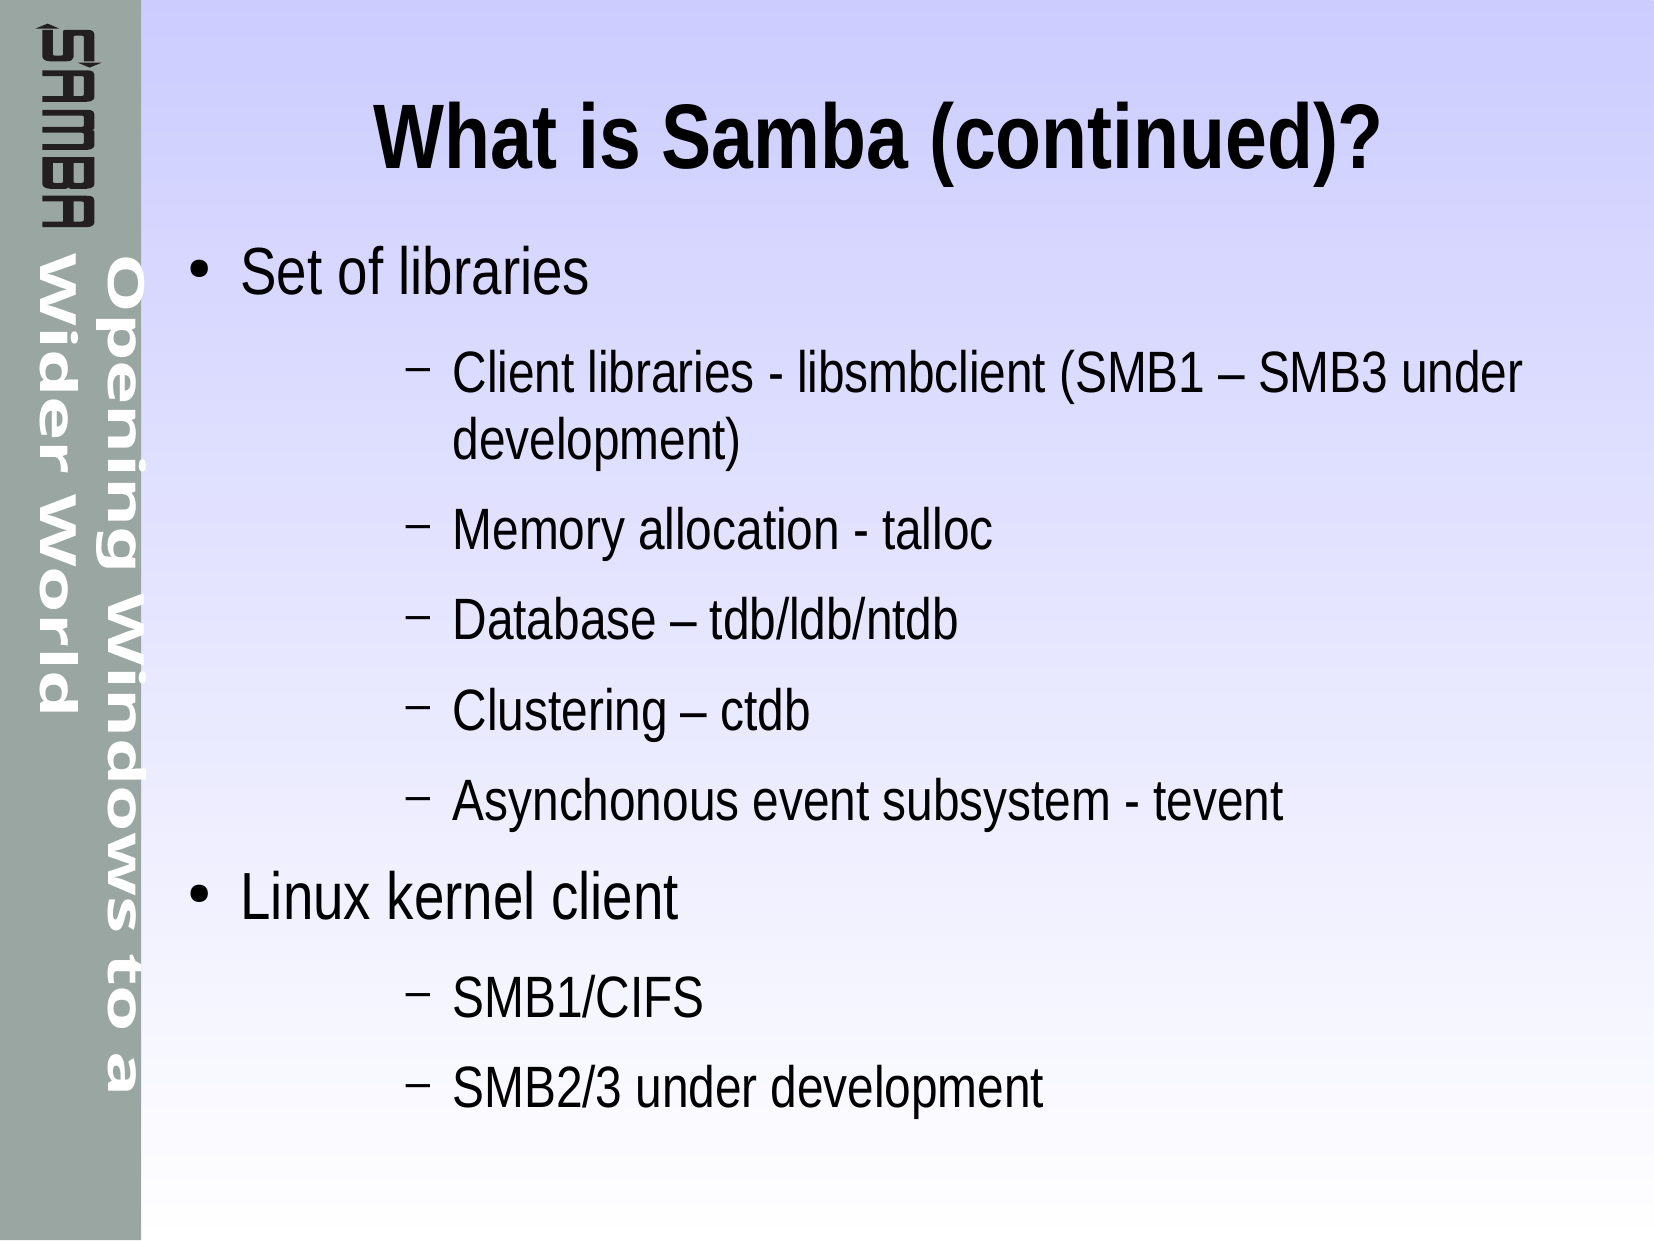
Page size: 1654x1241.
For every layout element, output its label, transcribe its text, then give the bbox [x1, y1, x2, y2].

title What is Samba (continued)? [173, 31, 1586, 239]
list Set of libraries Client libraries - libsmbclient (SMB1 – SMB3 under development) Memory allocation - talloc Database – tdb/ldb/ntdb Clustering – ctdb Asynchonous event subsystem - tevent Linux kernel client SMB1/CIFS SMB2/3 under development [169, 231, 1582, 1140]
